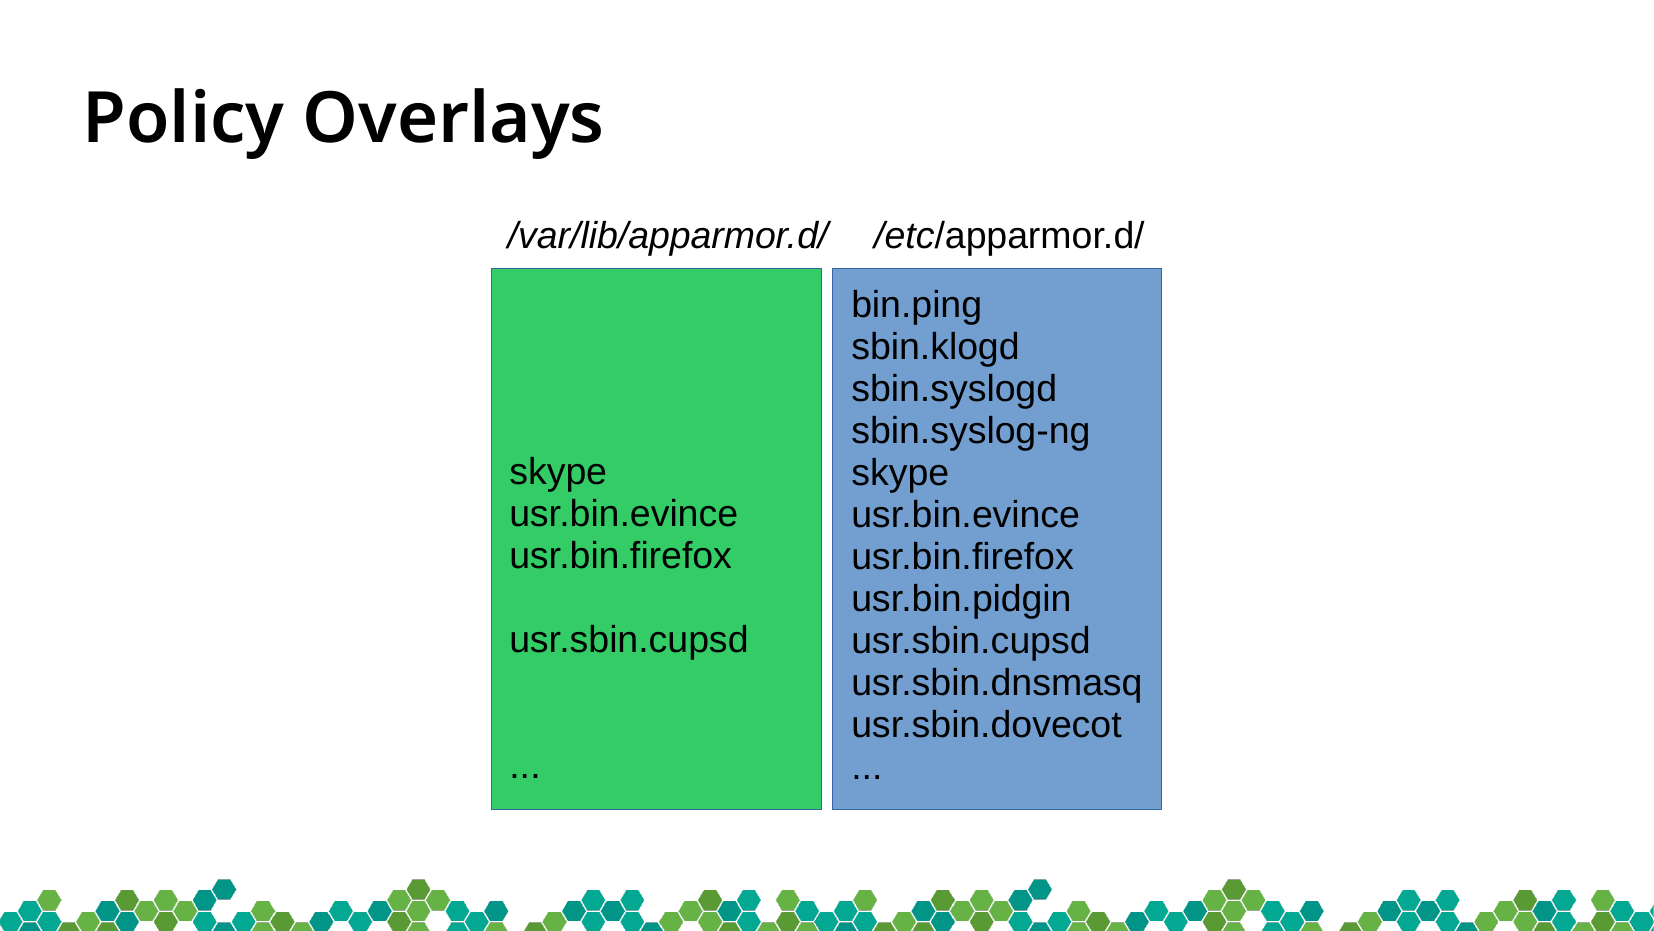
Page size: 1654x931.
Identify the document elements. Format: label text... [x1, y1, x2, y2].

text_box /var/lib/apparmor.d/ [492, 206, 844, 264]
picture [0, 871, 1654, 931]
text_box [832, 268, 1162, 810]
text_box [491, 268, 822, 810]
text_box /etc/apparmor.d/ [827, 207, 1160, 265]
title Policy Overlays [82, 37, 1571, 193]
text_box skype usr.bin.evince usr.bin.firefox usr.sbin.cupsd ... [494, 275, 764, 836]
text_box bin.ping sbin.klogd sbin.syslogd sbin.syslog-ng skype usr.bin.evince usr.bin.firefox usr.bin.pidgin usr.sbin.cupsd usr.sbin.dnsmasq usr.sbin.dovecot ... [836, 276, 1158, 838]
